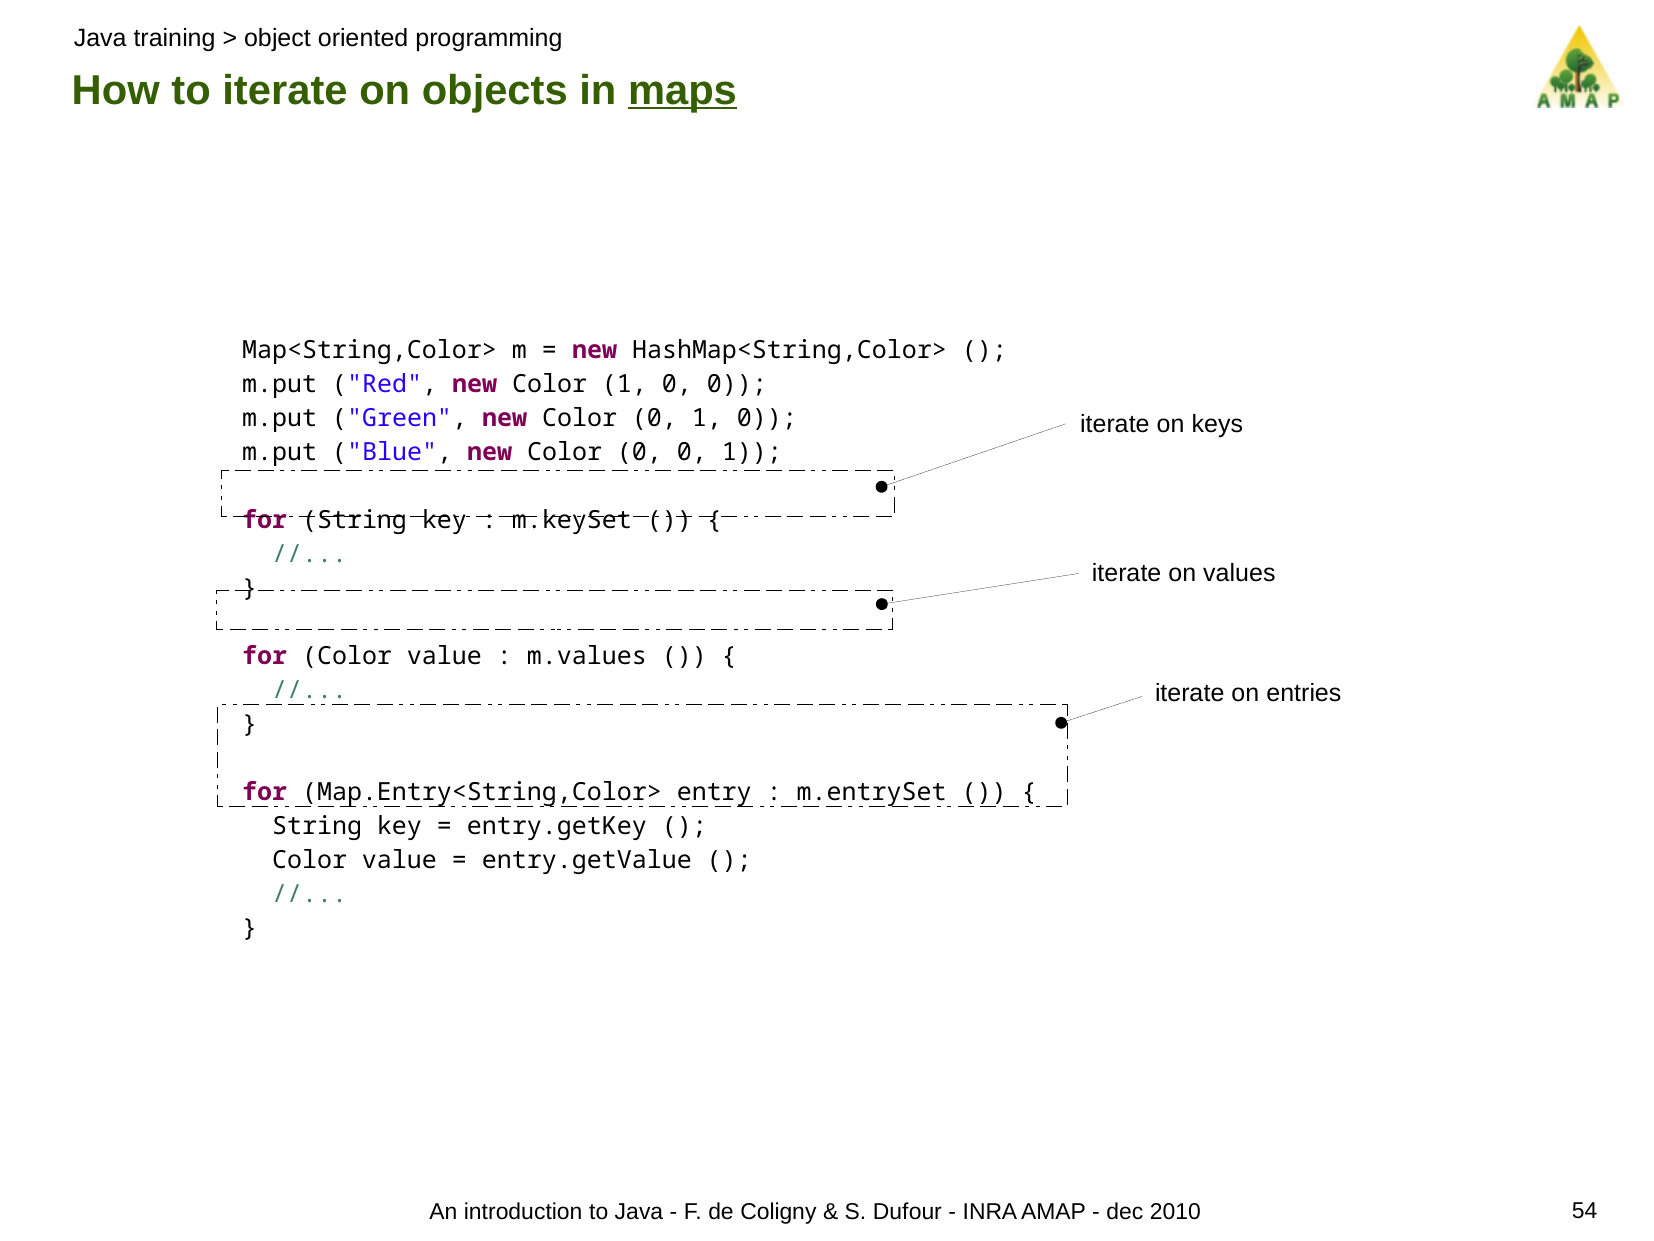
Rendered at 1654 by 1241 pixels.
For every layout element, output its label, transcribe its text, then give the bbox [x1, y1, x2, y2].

text_box Java training > object oriented programming [59, 16, 1004, 60]
text_box iterate on keys [1065, 402, 1440, 446]
text_box iterate on values [1077, 551, 1477, 595]
picture [1533, 25, 1627, 108]
text_box How to iterate on objects in maps [56, 59, 1513, 121]
text_box iterate on entries [1140, 671, 1561, 715]
text_box Map<String,Color> m = new HashMap<String,Color> (); m.put ("Red", new Color (1, 0, 0)); m.put ("Green", new Color (0, 1, 0)); m.put ("Blue", new Color (0, 0, 1)); for (String key : m.keySet ()) { //... } for (Color value : m.values ()) { //... } for (Map.Entry<String,Color> entry : m.entrySet ()) { String key = entry.getKey (); Color value = entry.getValue (); //... } [227, 324, 1201, 867]
